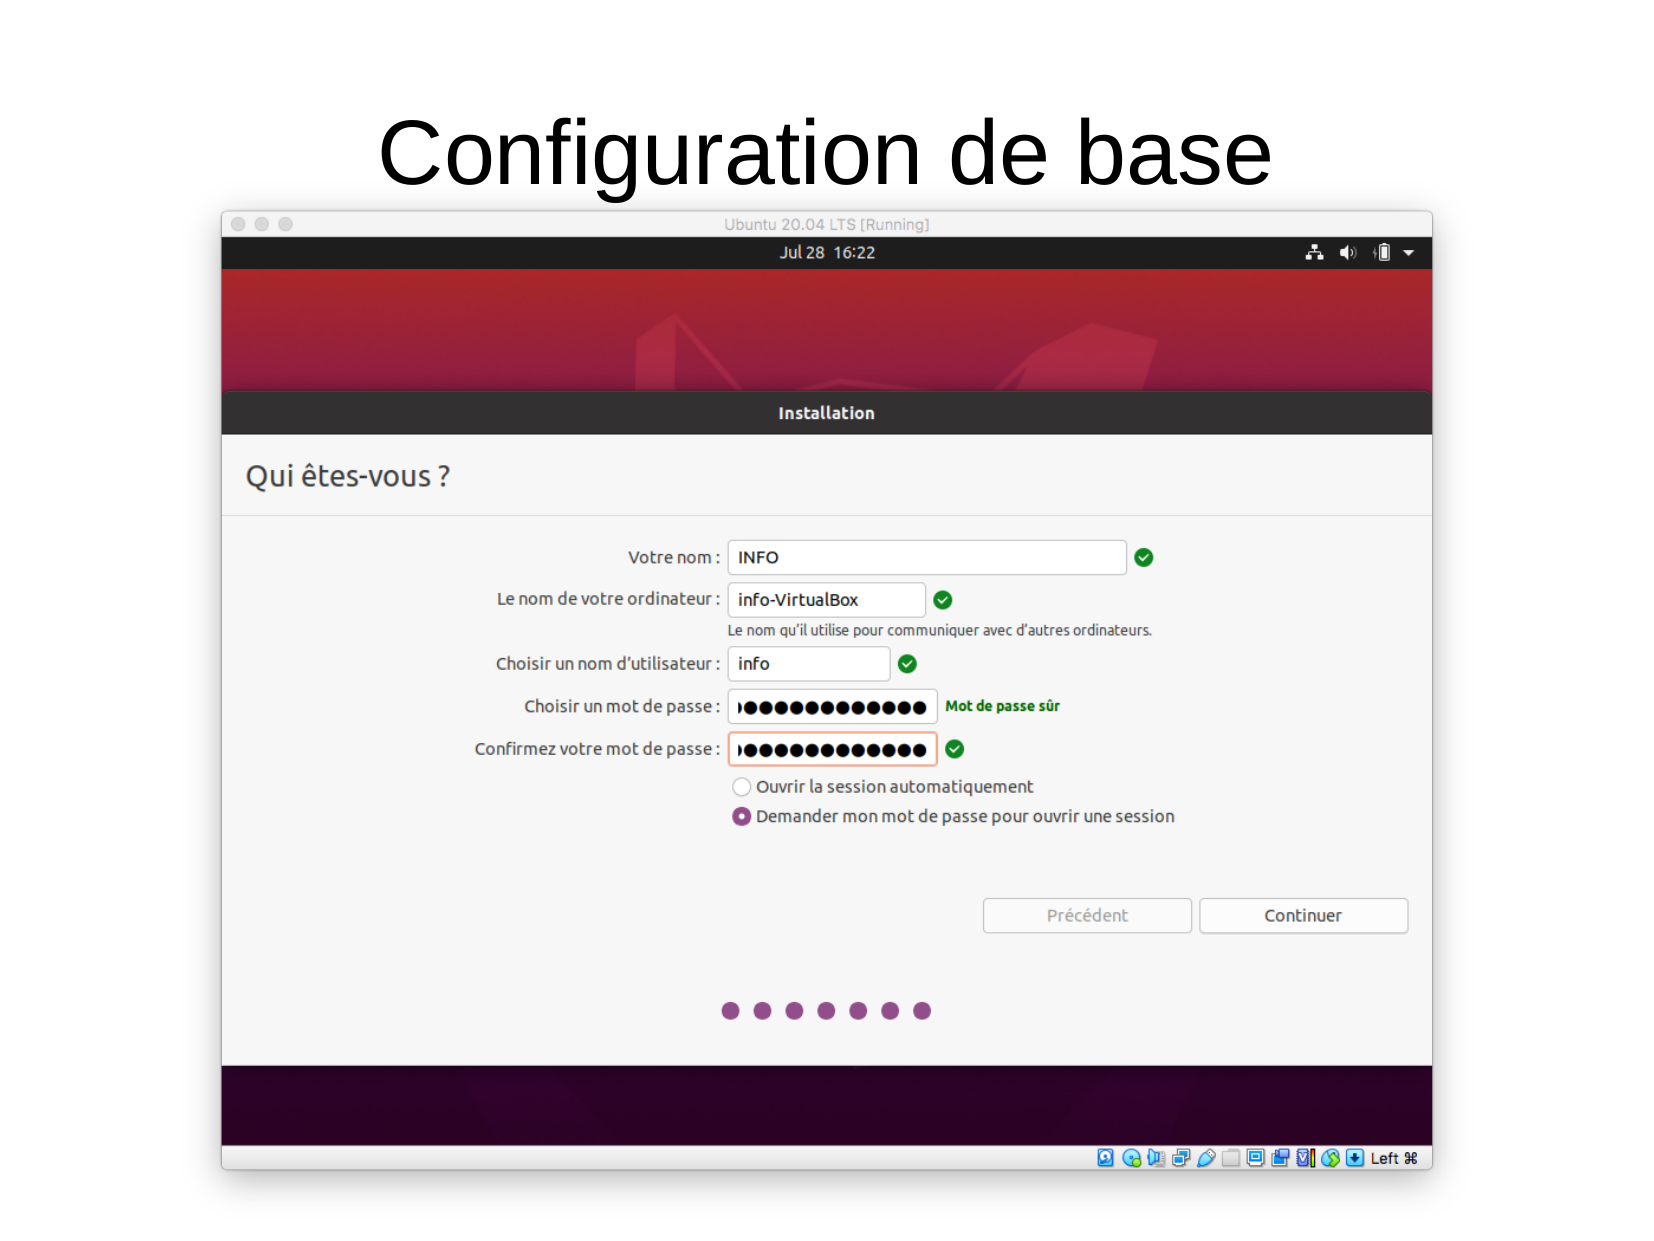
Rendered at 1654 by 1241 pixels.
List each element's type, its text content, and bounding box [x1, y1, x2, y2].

picture [172, 171, 1482, 1229]
title Configuration de base [82, 49, 1571, 257]
